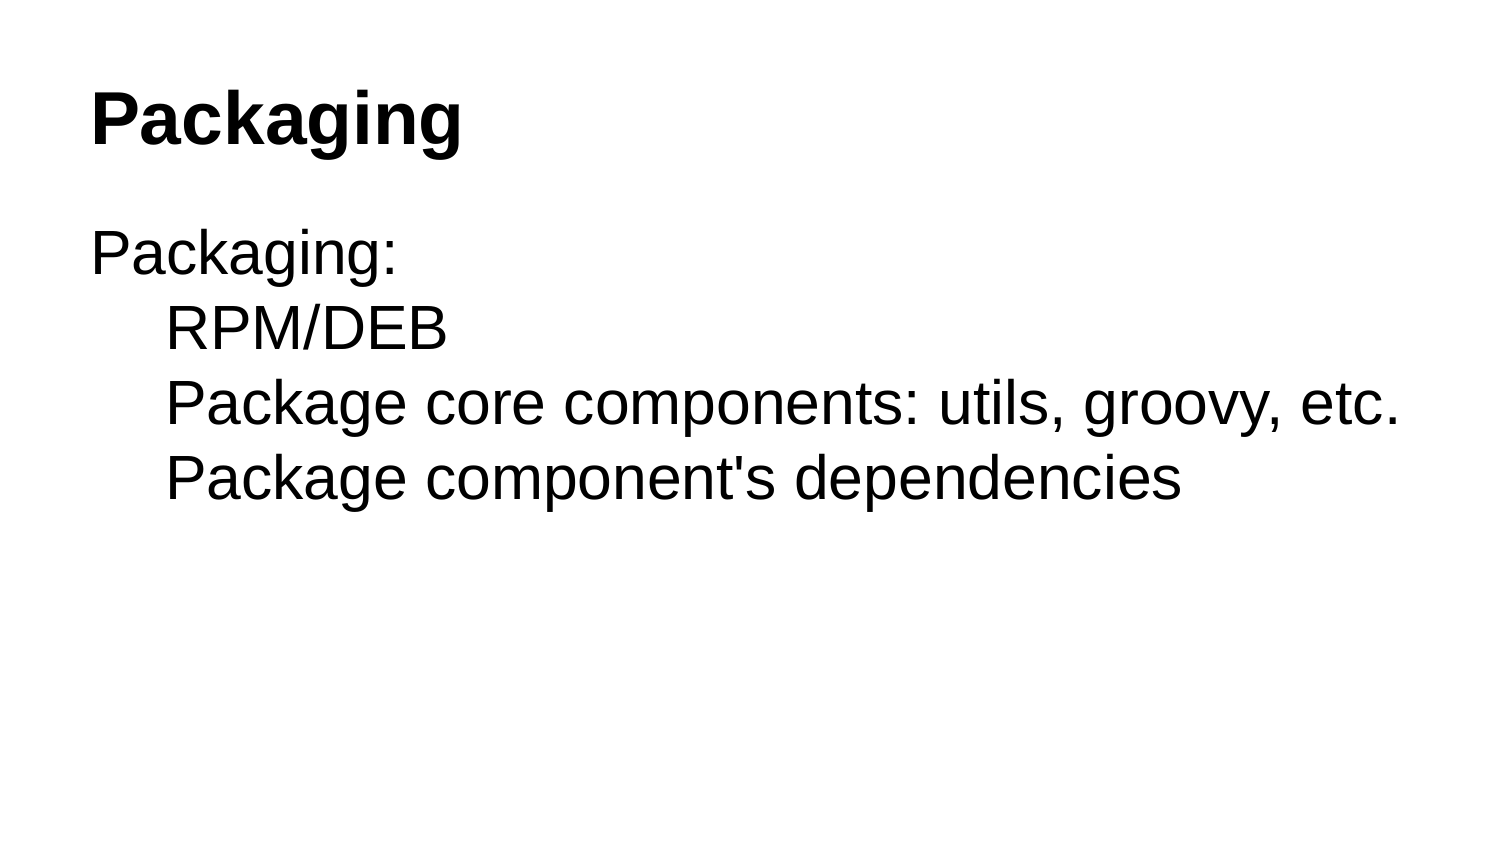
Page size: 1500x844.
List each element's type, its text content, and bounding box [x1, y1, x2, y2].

list Packaging: RPM/DEB Package core components: utils, groovy, etc. Package component's dependencies [75, 196, 1425, 808]
title Packaging [75, 33, 1425, 175]
